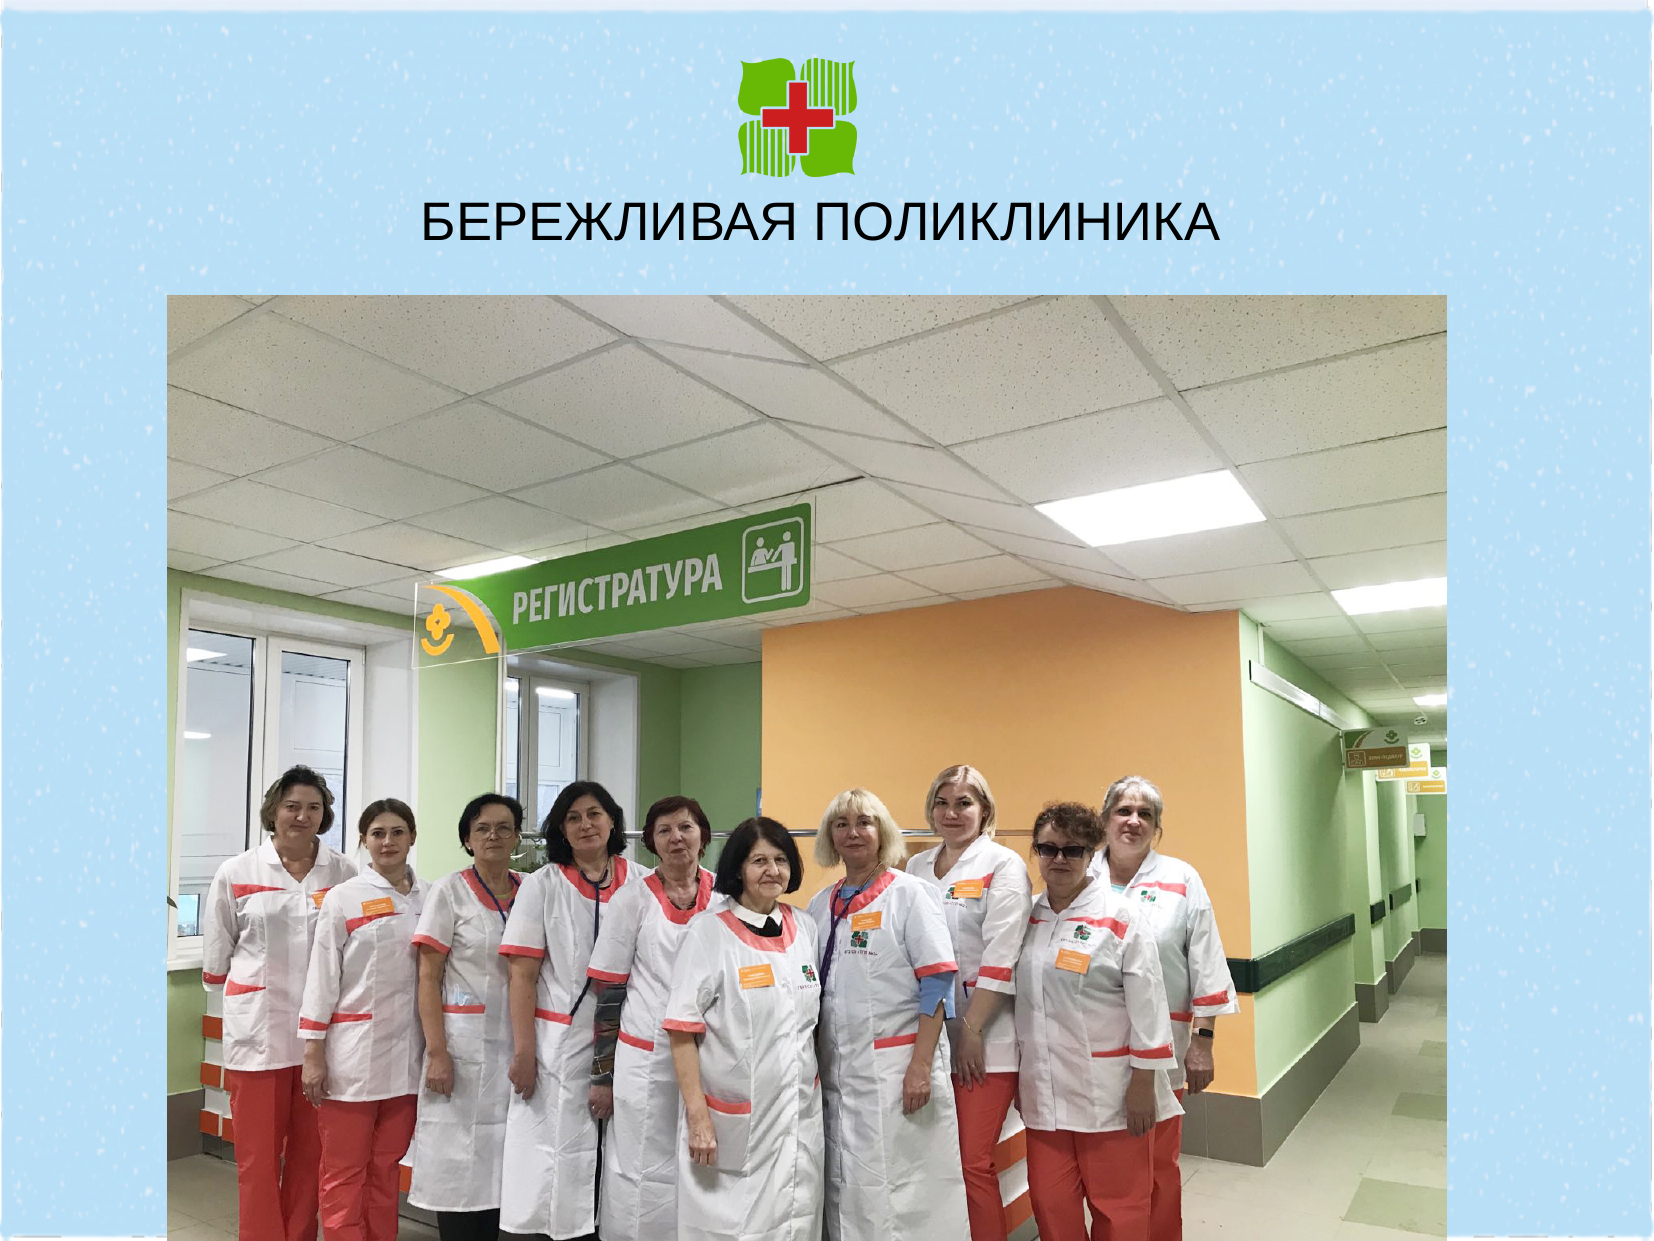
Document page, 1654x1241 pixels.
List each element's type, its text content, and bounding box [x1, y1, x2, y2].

picture [0, 0, 1654, 1241]
title БЕРЕЖЛИВАЯ ПОЛИКЛИНИКА [76, 117, 1565, 325]
